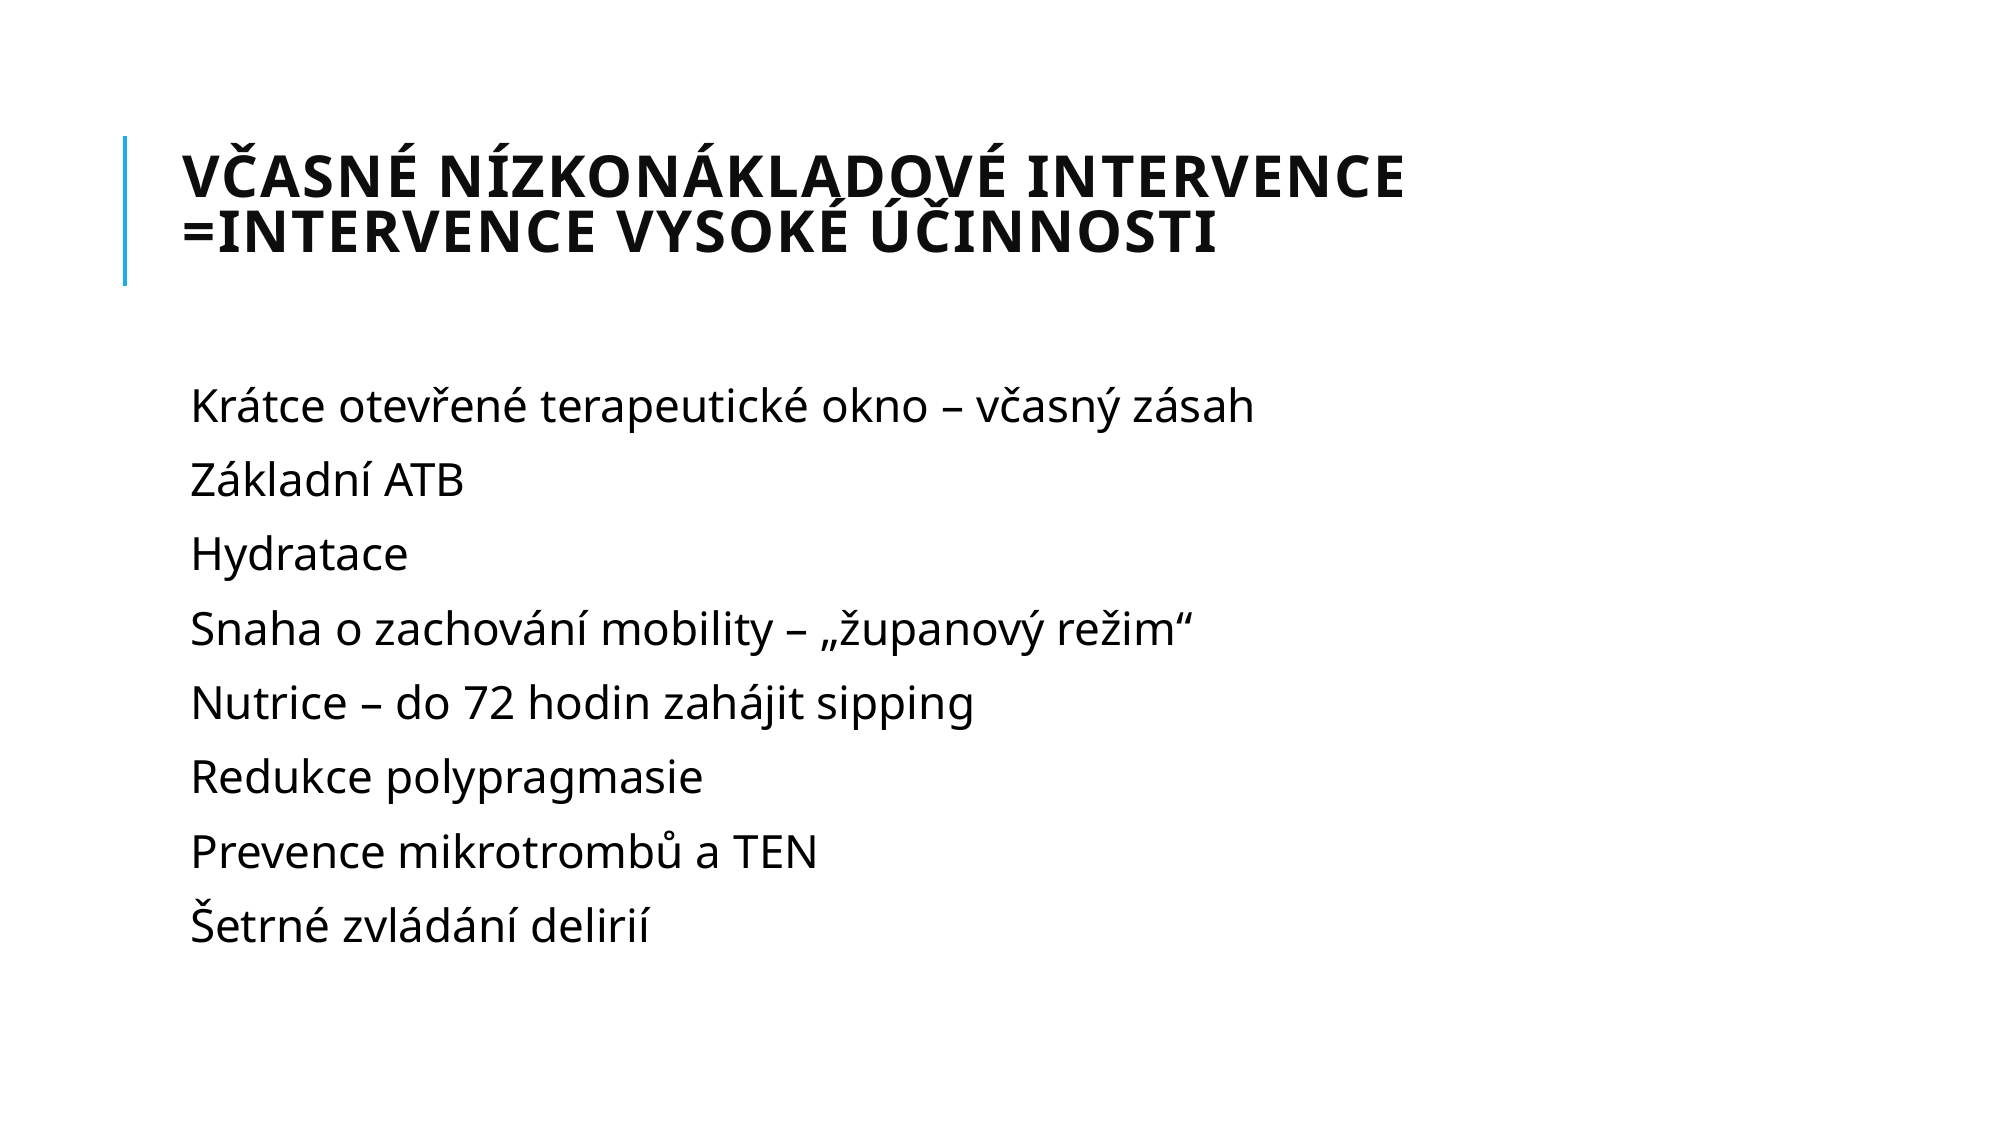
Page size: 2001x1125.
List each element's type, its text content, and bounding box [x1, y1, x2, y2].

list Krátce otevřené terapeutické okno – včasný zásah Základní ATB Hydratace Snaha o zachování mobility – „županový režim“ Nutrice – do 72 hodin zahájit sipping Redukce polypragmasie Prevence mikrotrombů a TEN Šetrné zvládání delirií [168, 375, 1763, 1036]
title Včasné nízkonákladové intervence =intervence vysoké účinnosti [168, 96, 1763, 343]
